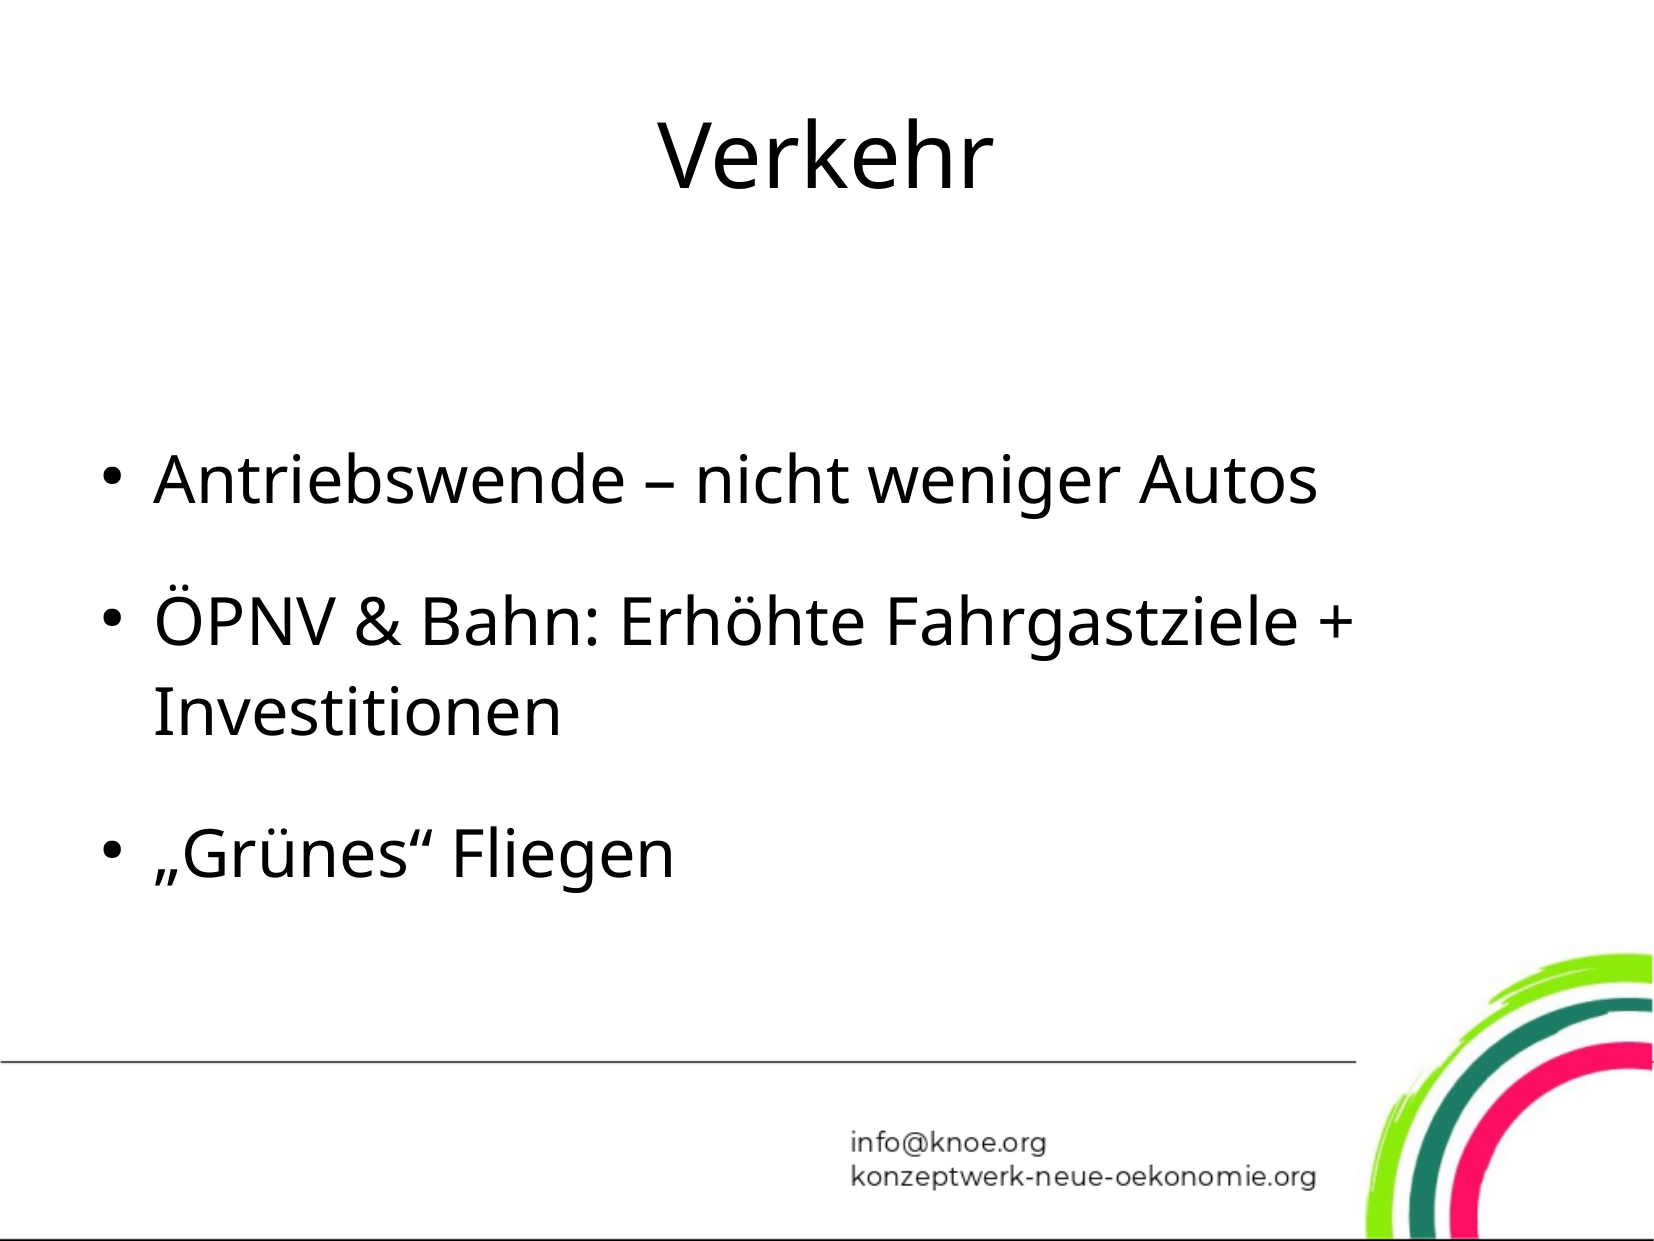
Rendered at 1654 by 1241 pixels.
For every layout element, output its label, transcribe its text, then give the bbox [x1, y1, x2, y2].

list Antriebswende – nicht weniger Autos ÖPNV & Bahn: Erhöhte Fahrgastziele + Investitionen „Grünes“ Fliegen [82, 290, 1571, 1010]
title Verkehr [82, 49, 1571, 257]
picture [0, 0, 1654, 1241]
